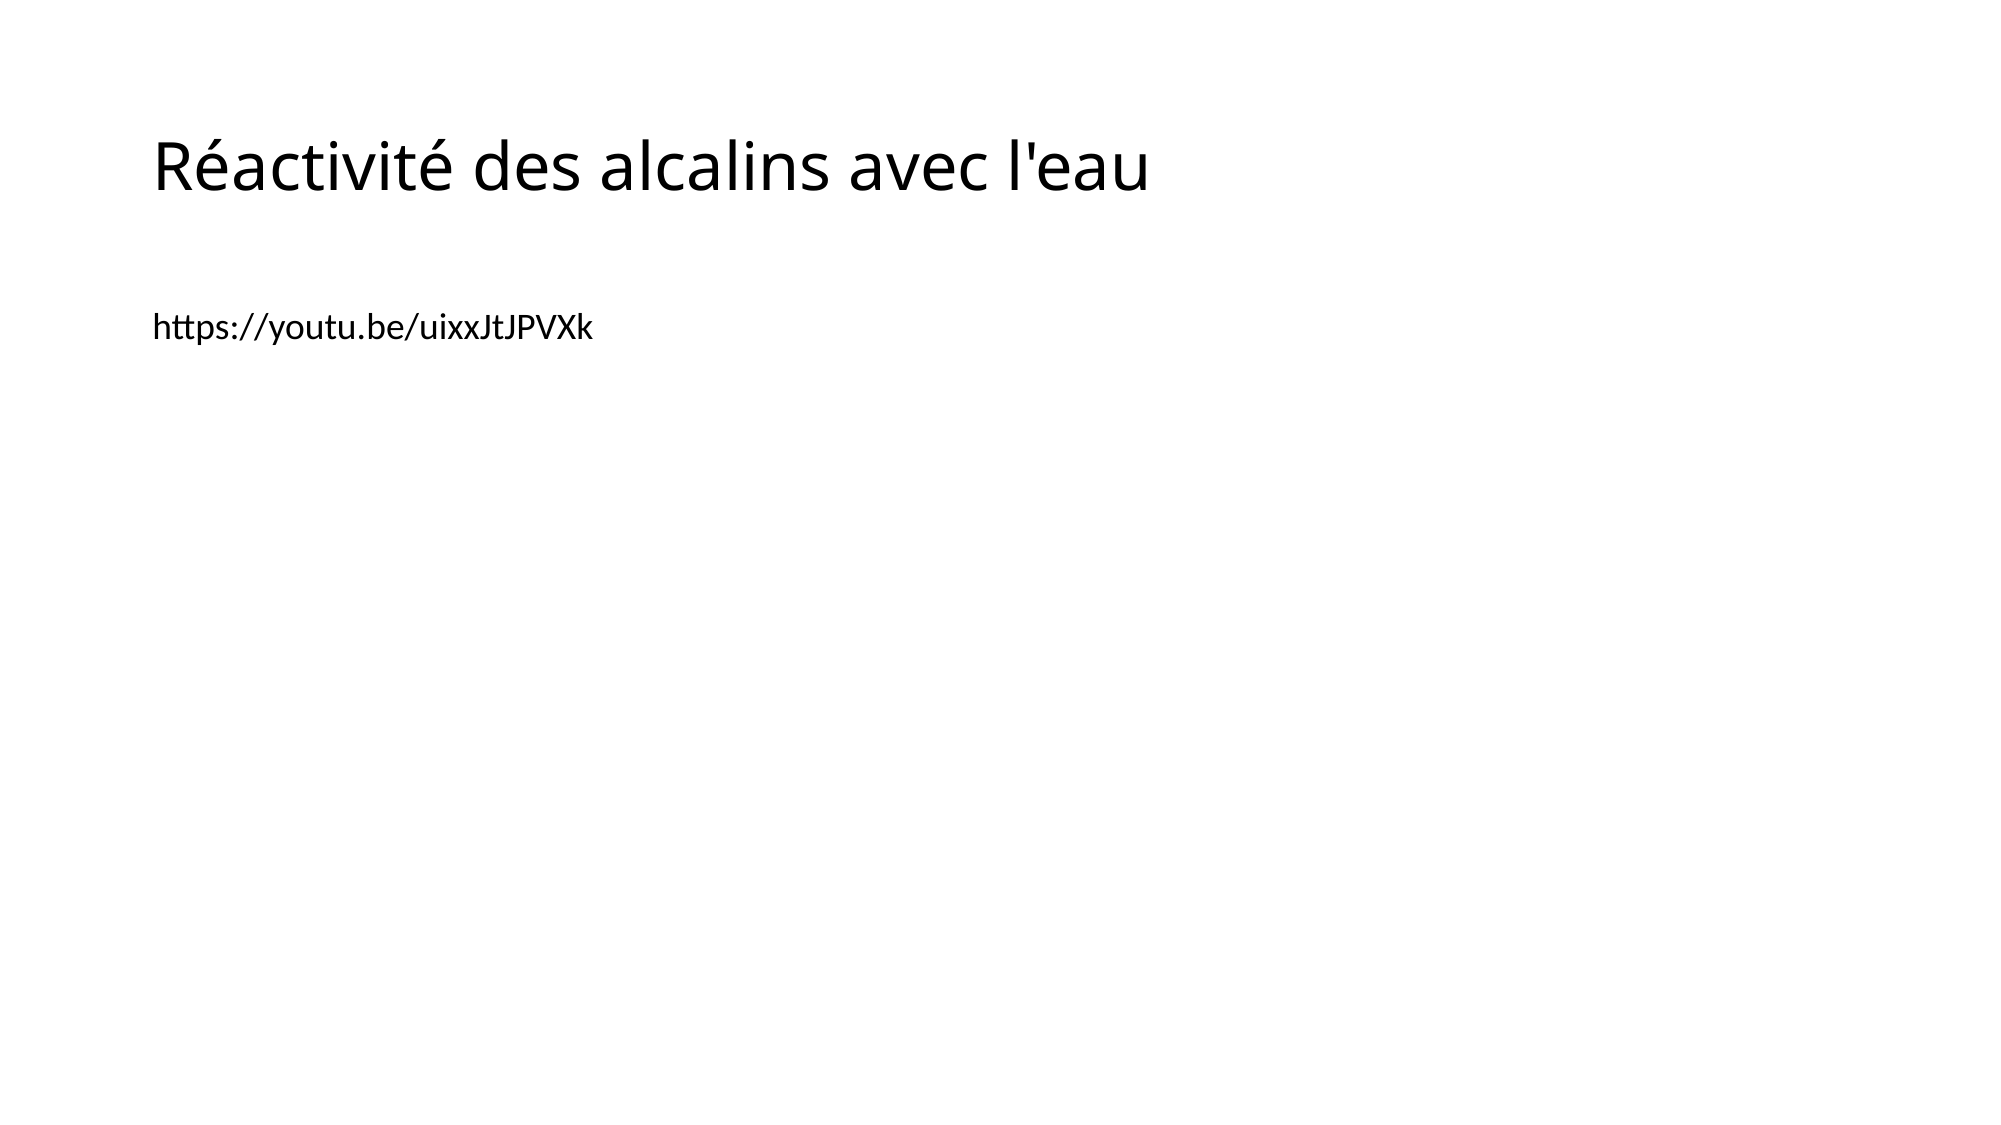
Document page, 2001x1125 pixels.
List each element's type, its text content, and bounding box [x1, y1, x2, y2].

title Réactivité des alcalins avec l'eau [137, 59, 1863, 278]
list https://youtu.be/uixxJtJPVXk [137, 299, 1863, 1014]
